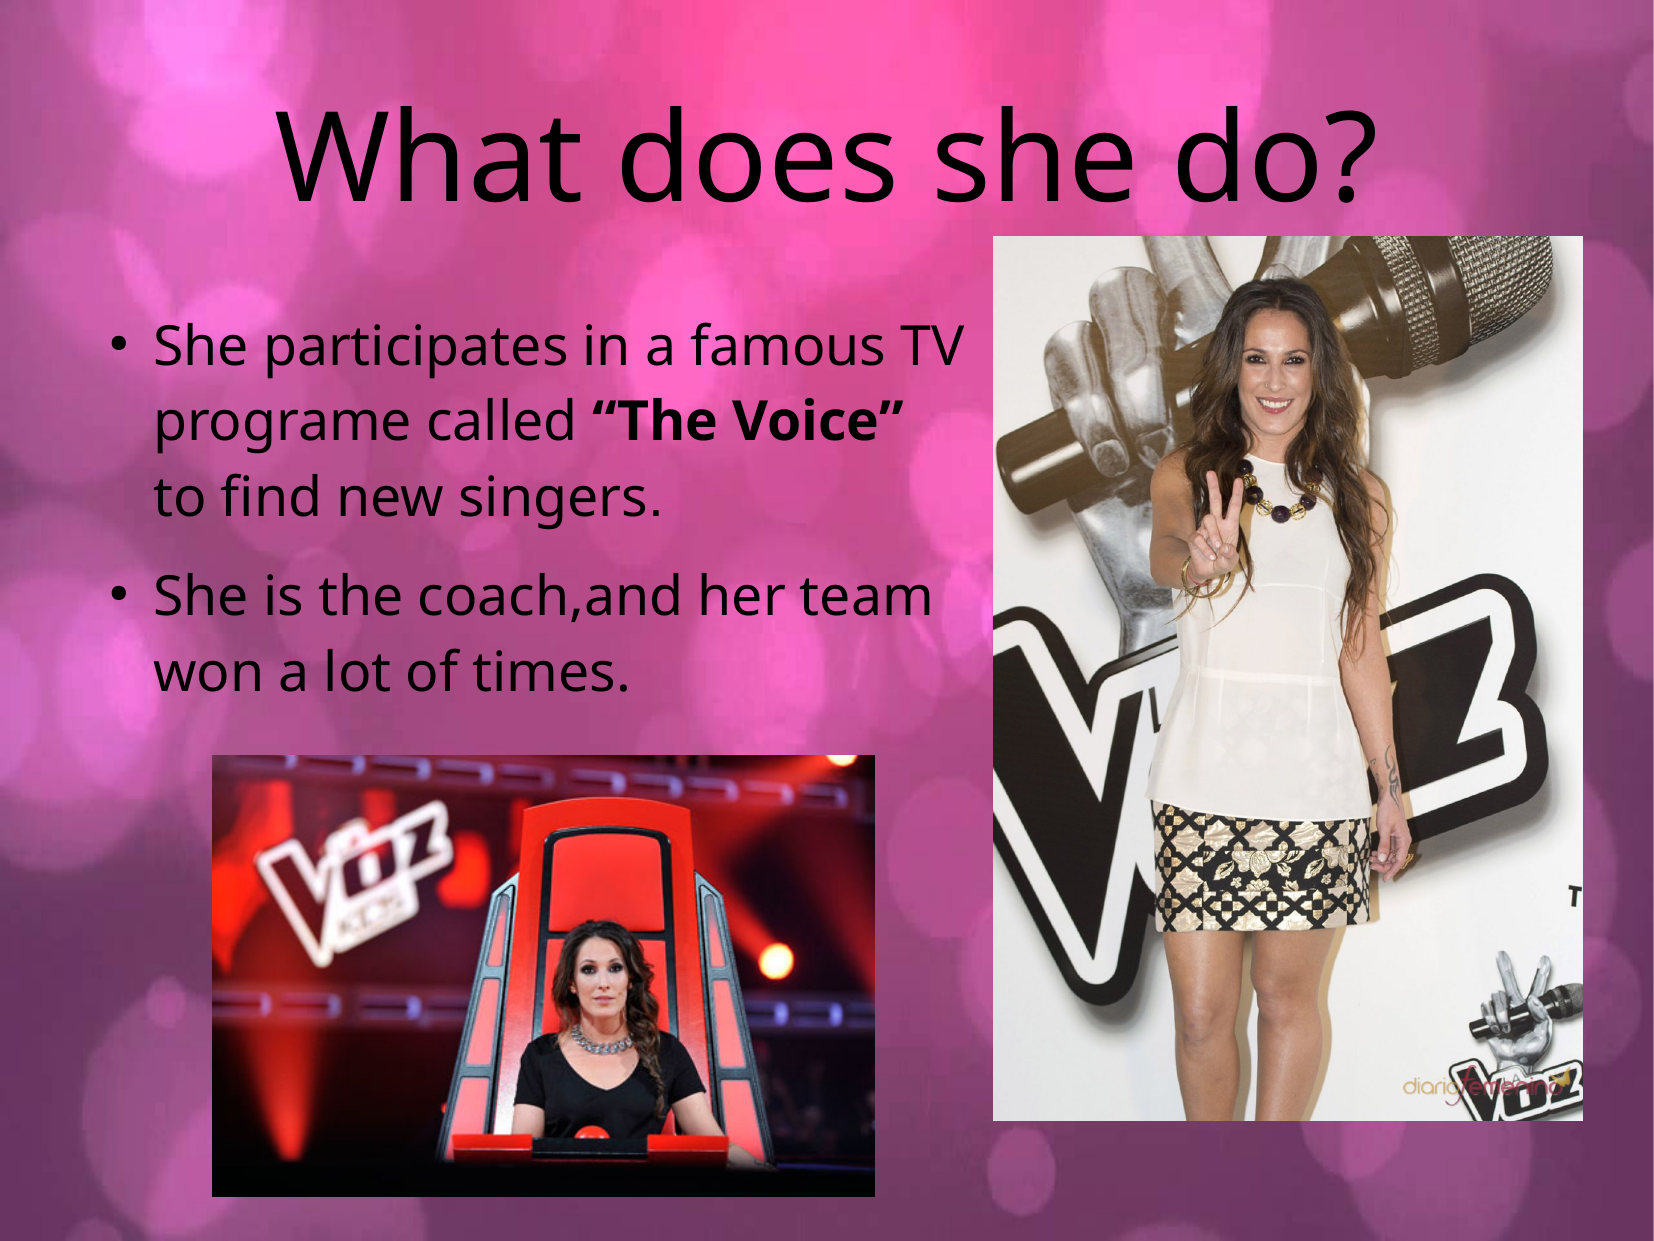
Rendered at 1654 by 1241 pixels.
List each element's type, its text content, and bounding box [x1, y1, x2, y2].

picture [0, 0, 1654, 1241]
list She participates in a famous TV programe called “The Voice” to find new singers. She is the coach,and her team won a lot of times. [94, 306, 969, 709]
title What does she do? [82, 49, 1571, 257]
